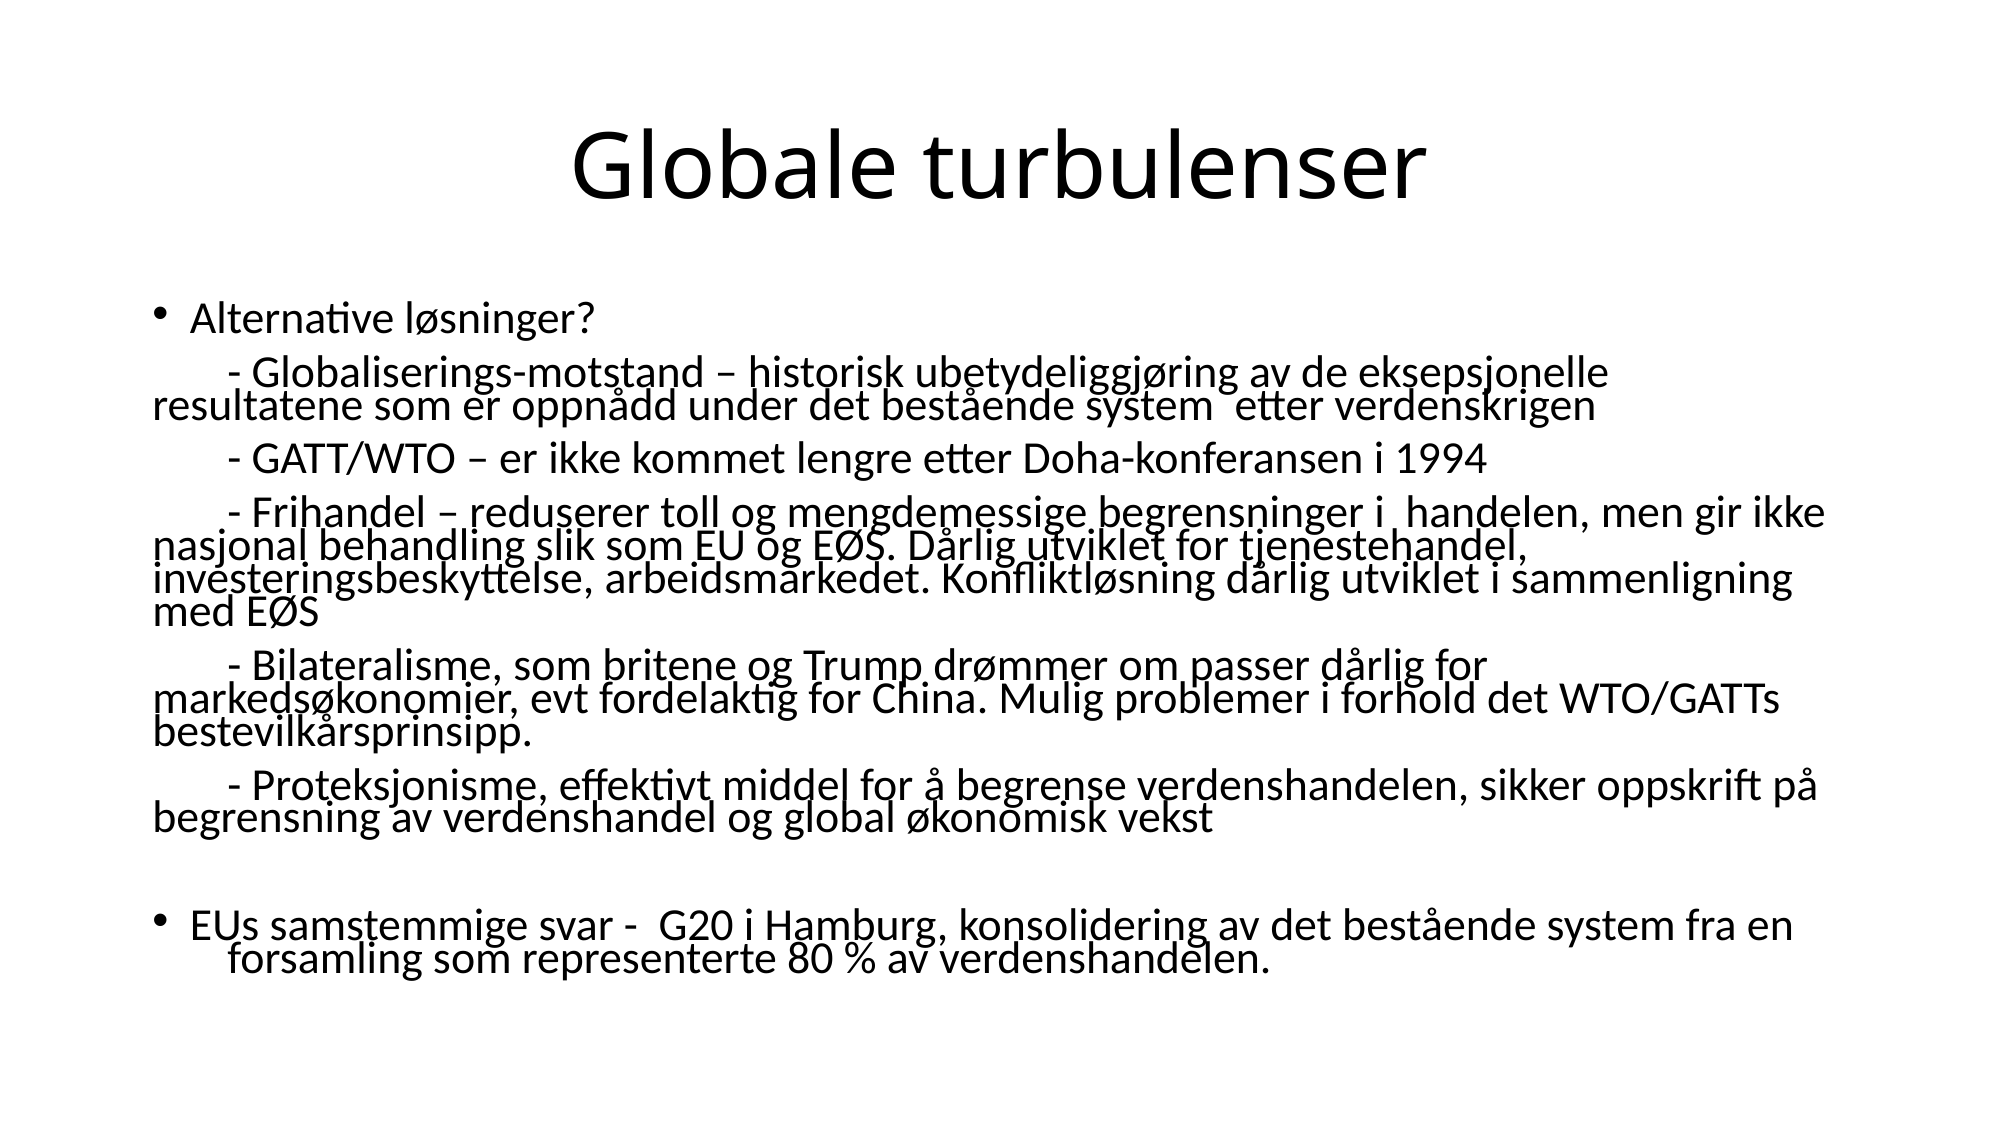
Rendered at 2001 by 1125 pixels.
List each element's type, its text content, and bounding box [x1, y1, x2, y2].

list Alternative løsninger? - Globaliserings-motstand – historisk ubetydeliggjøring av de eksepsjonelle resultatene som er oppnådd under det bestående system etter verdenskrigen - GATT/WTO – er ikke kommet lengre etter Doha-konferansen i 1994 - Frihandel – reduserer toll og mengdemessige begrensninger i handelen, men gir ikke nasjonal behandling slik som EU og EØS. Dårlig utviklet for tjenestehandel, investeringsbeskyttelse, arbeidsmarkedet. Konfliktløsning dårlig utviklet i sammenligning med EØS - Bilateralisme, som britene og Trump drømmer om passer dårlig for markedsøkonomier, evt fordelaktig for China. Mulig problemer i forhold det WTO/GATTs bestevilkårsprinsipp. - Proteksjonisme, effektivt middel for å begrense verdenshandelen, sikker oppskrift på begrensning av verdenshandel og global økonomisk vekst EUs samstemmige svar - G20 i Hamburg, konsolidering av det bestående system fra en forsamling som representerte 80 % av verdenshandelen. [137, 299, 1863, 1014]
title Globale turbulenser [137, 59, 1863, 278]
